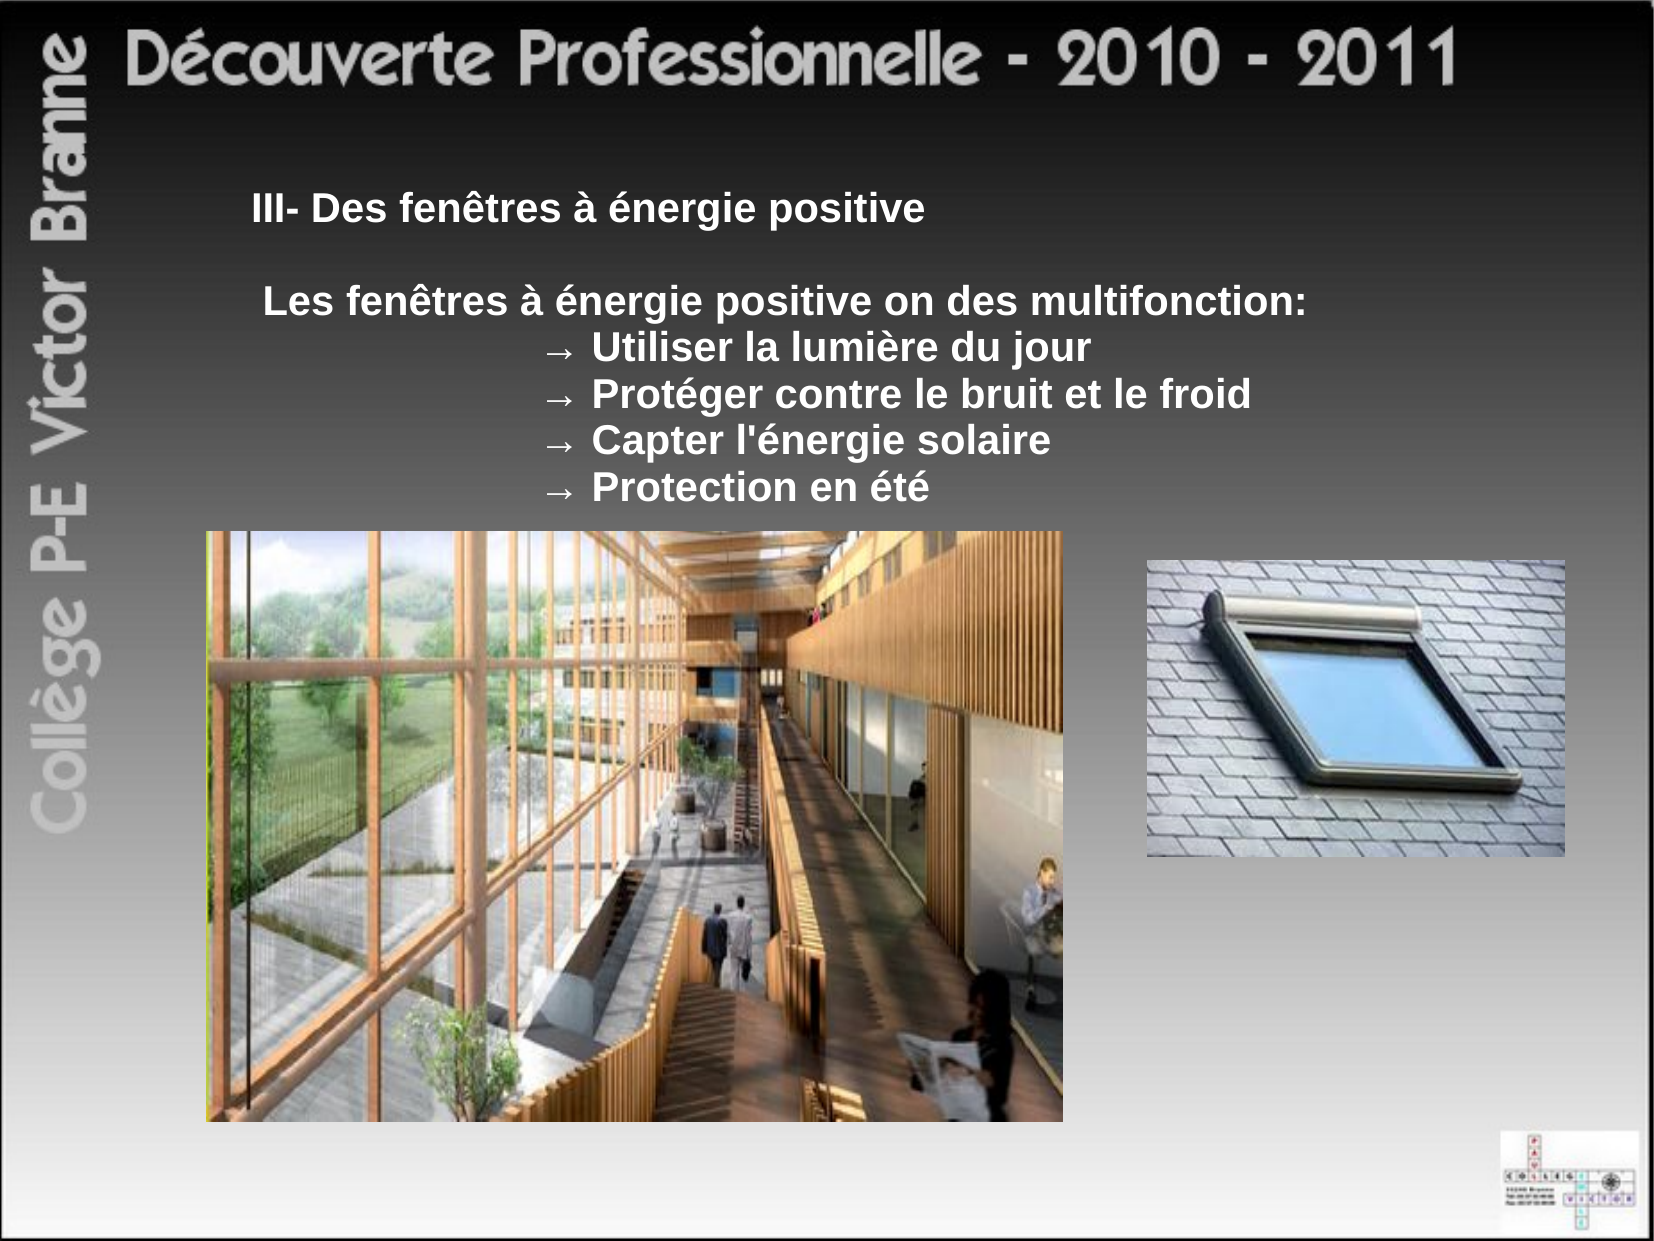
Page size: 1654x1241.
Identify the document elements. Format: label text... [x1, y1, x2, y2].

text_box III- Des fenêtres à énergie positive Les fenêtres à énergie positive on des multifonction: → Utiliser la lumière du jour → Protéger contre le bruit et le froid → Capter l'énergie solaire → Protection en été [236, 177, 1506, 1093]
picture [0, 0, 1654, 1241]
